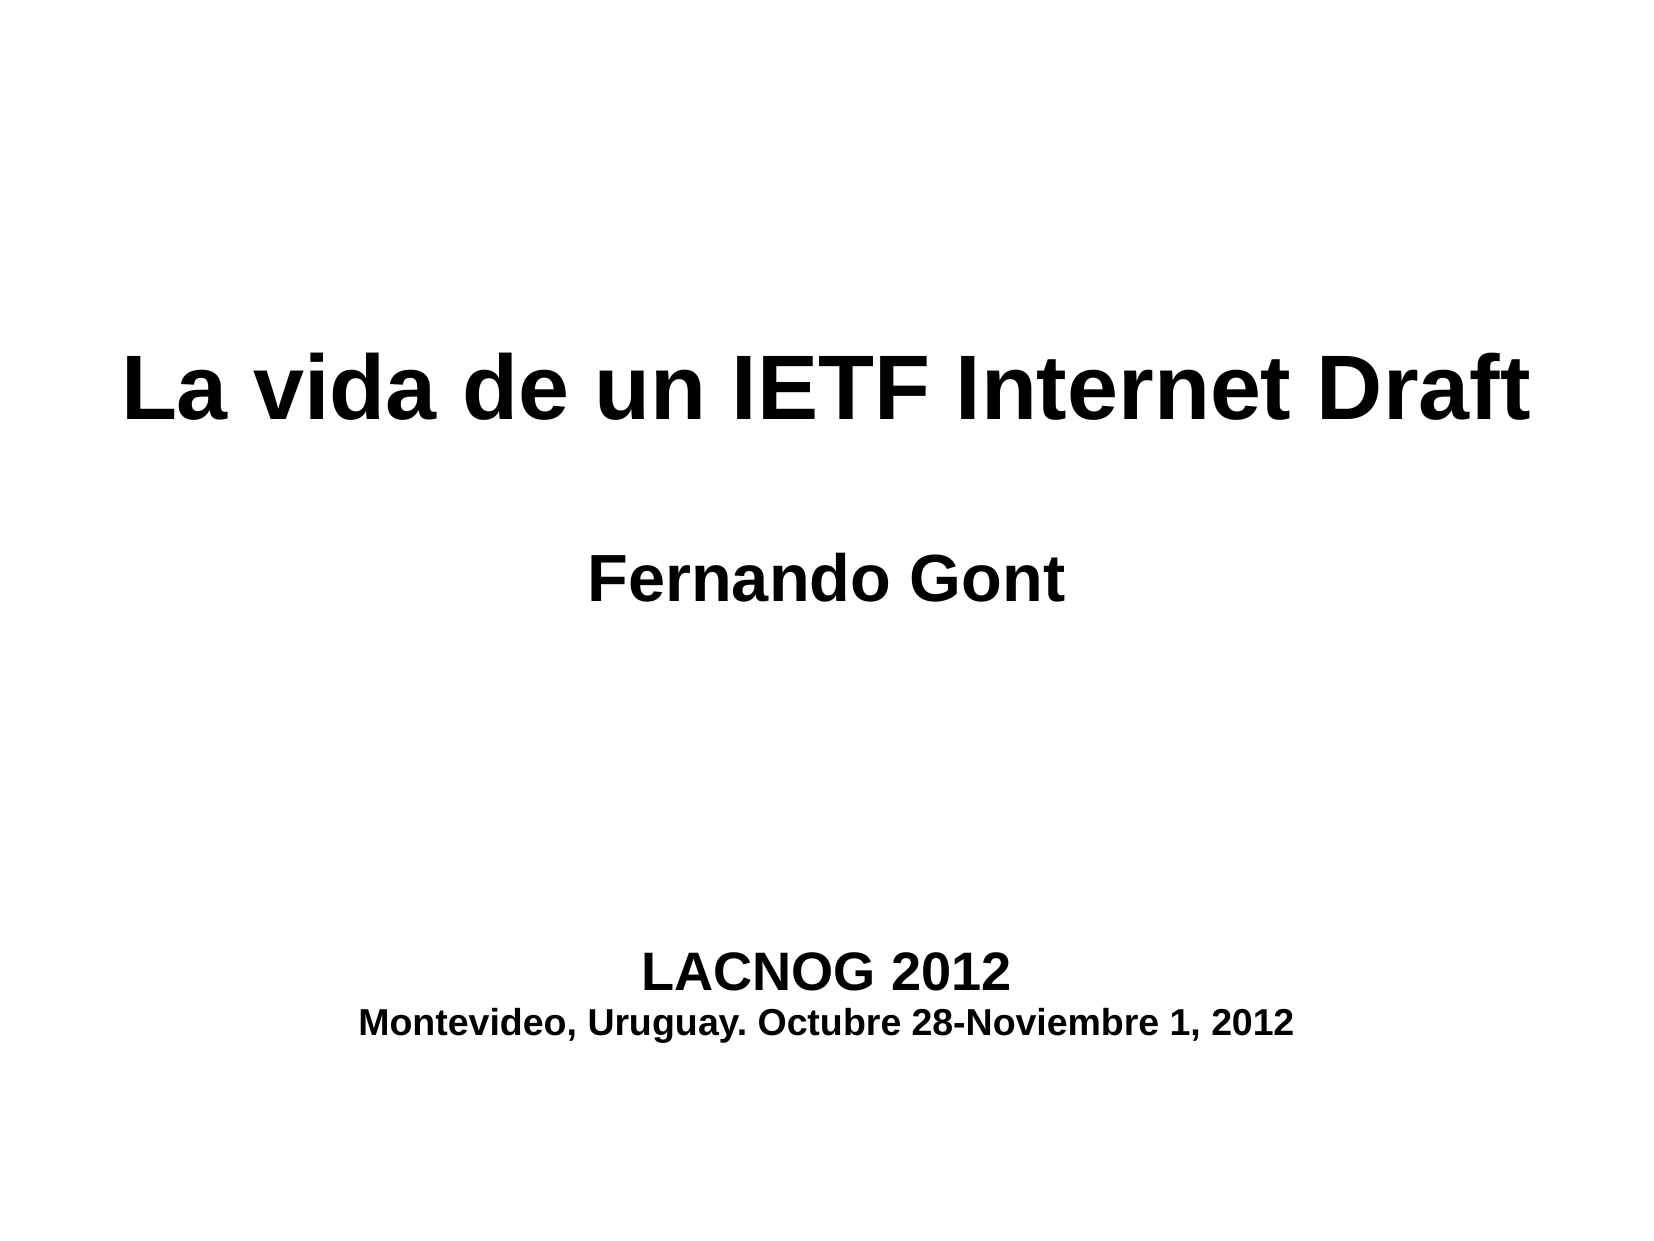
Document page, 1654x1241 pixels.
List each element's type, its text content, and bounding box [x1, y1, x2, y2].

subtitle La vida de un IETF Internet Draft Fernando Gont LACNOG 2012 Montevideo, Uruguay. Octubre 28-Noviembre 1, 2012 [82, 210, 1571, 1171]
